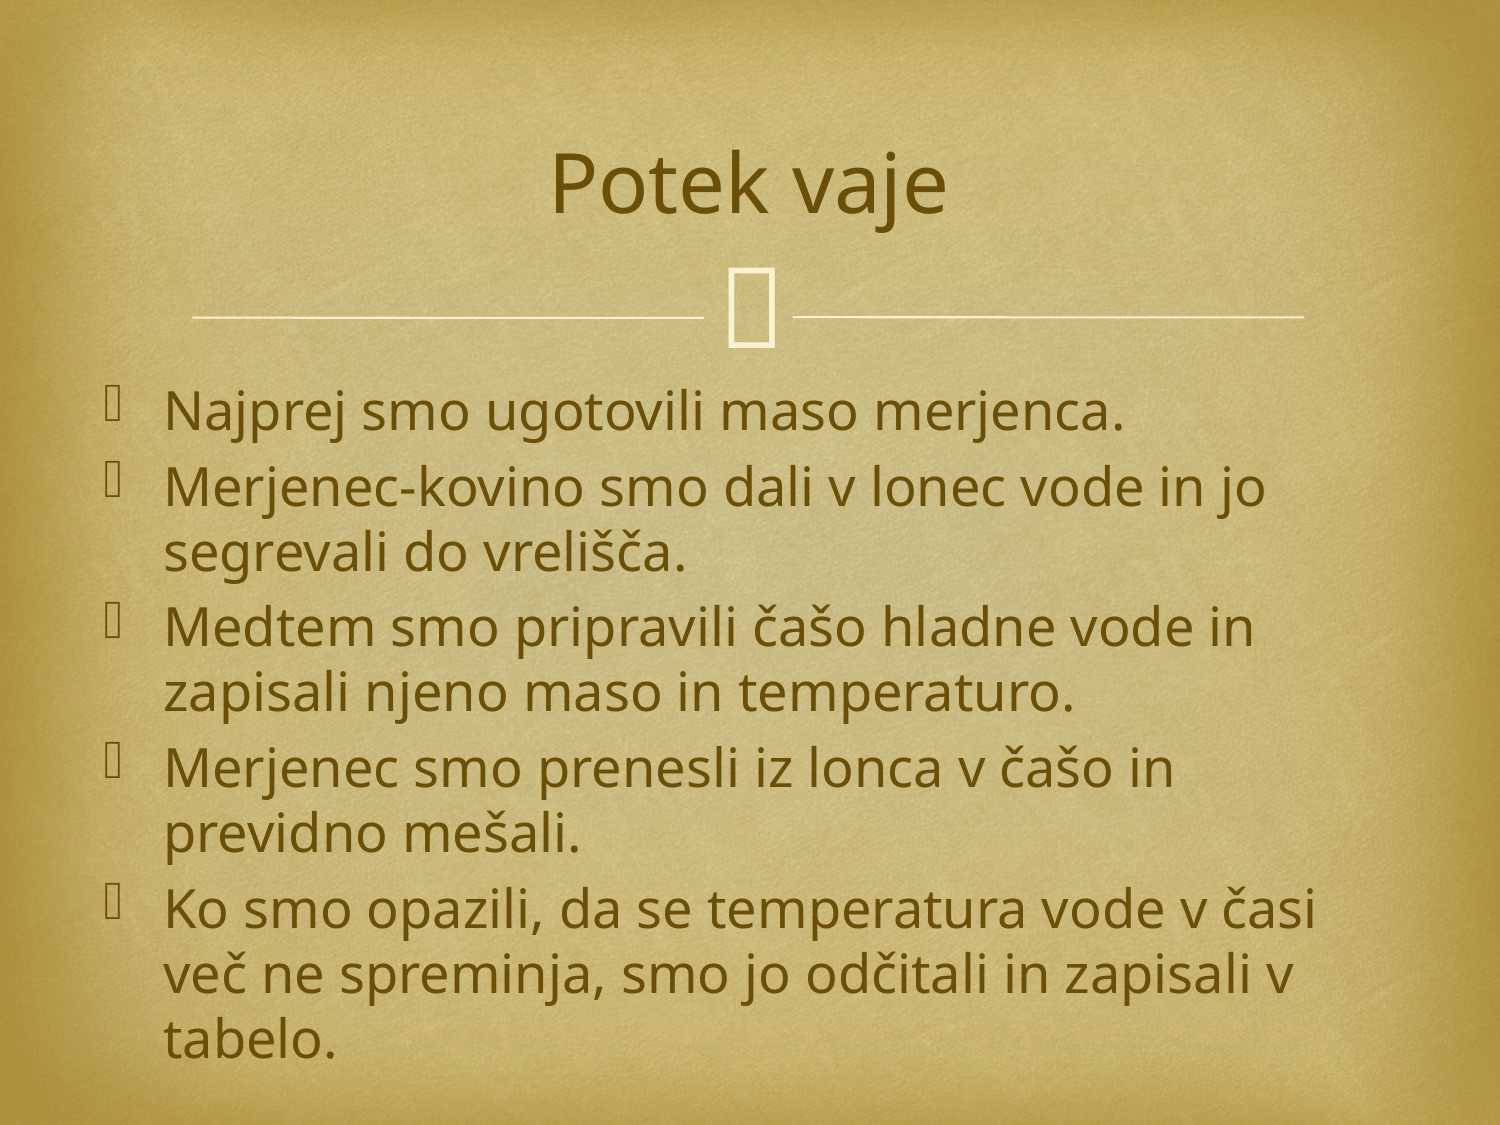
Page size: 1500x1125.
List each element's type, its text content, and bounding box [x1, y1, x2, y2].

list Najprej smo ugotovili maso merjenca. Merjenec-kovino smo dali v lonec vode in jo segrevali do vrelišča. Medtem smo pripravili čašo hladne vode in zapisali njeno maso in temperaturo. Merjenec smo prenesli iz lonca v čašo in previdno mešali. Ko smo opazili, da se temperatura vode v časi več ne spreminja, smo jo odčitali in zapisali v tabelo. [88, 368, 1386, 1106]
title Potek vaje [113, 93, 1386, 267]
